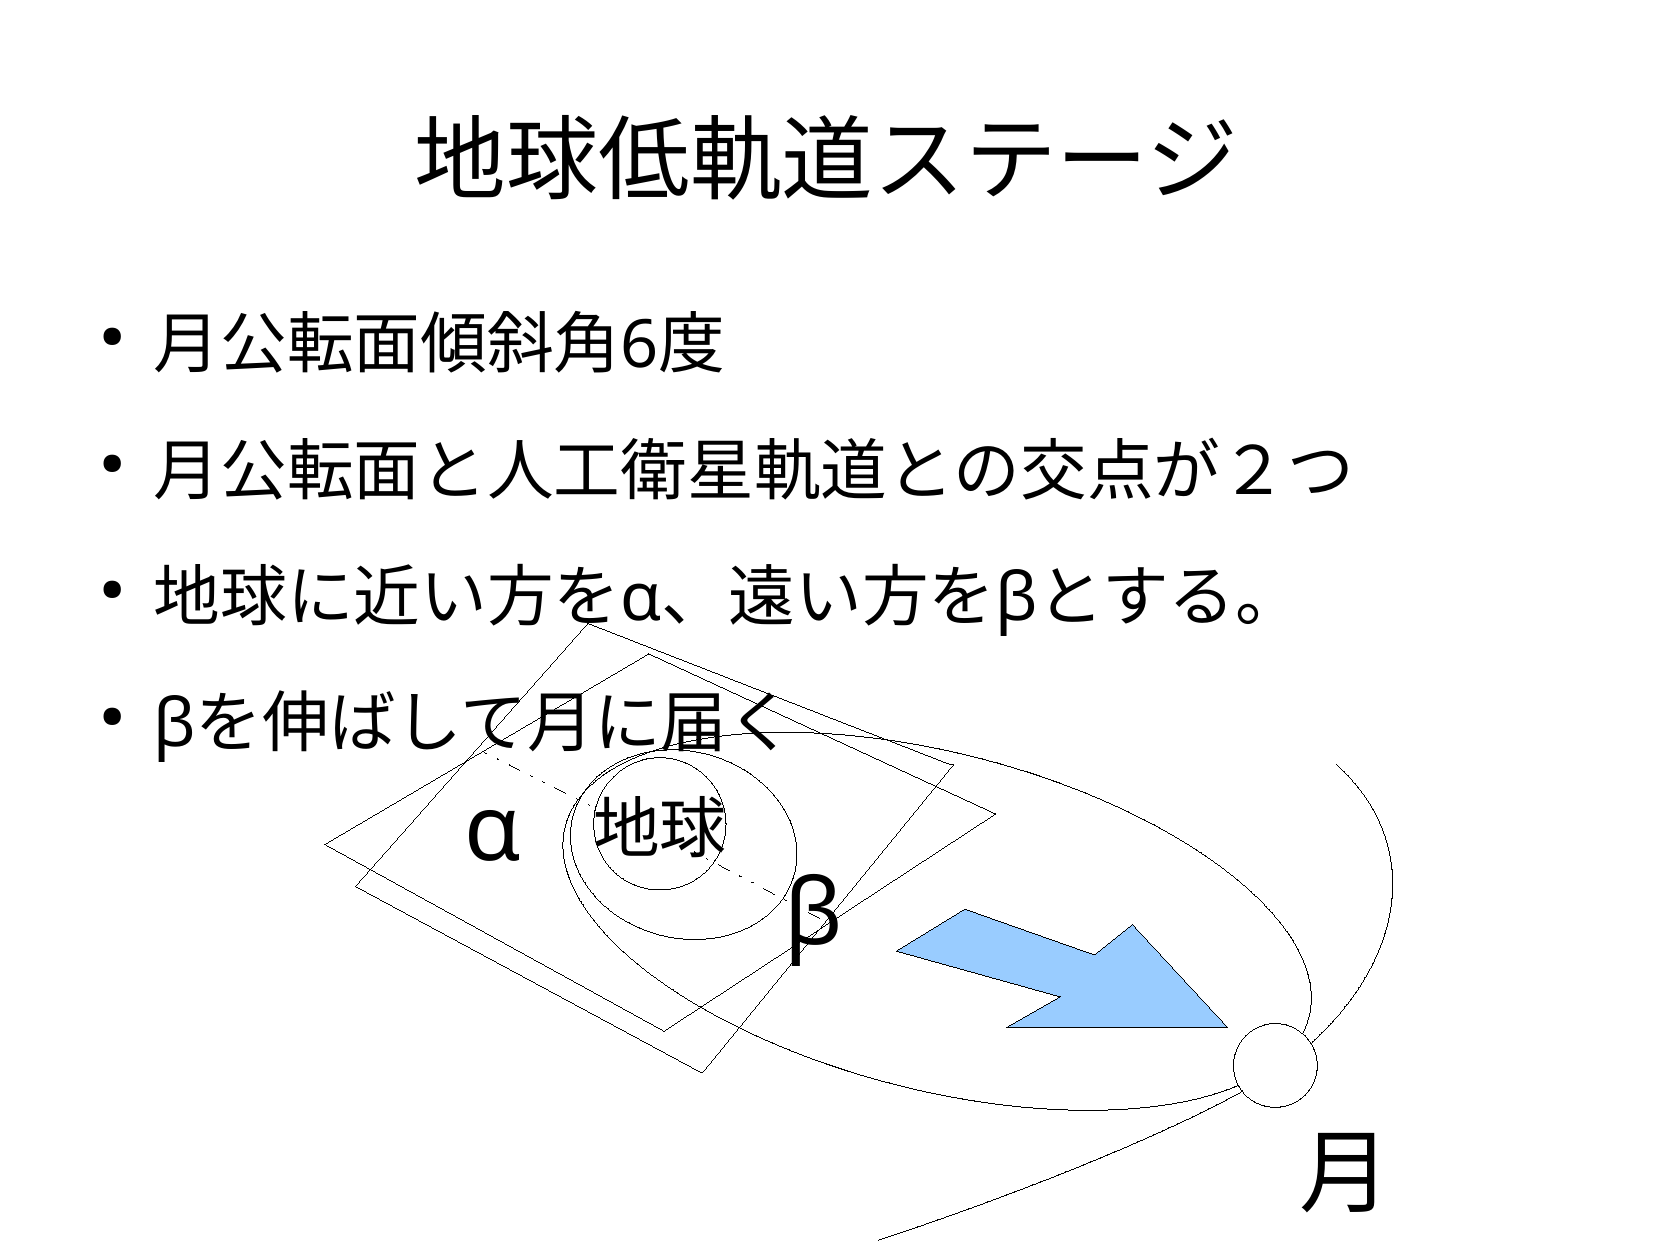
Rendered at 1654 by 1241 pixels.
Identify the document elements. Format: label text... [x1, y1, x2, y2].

text_box 地球 [593, 757, 727, 890]
text_box [1233, 1023, 1318, 1108]
text_box α [449, 755, 572, 870]
text_box β [770, 839, 892, 954]
list 月公転面傾斜角6度 月公転面と人工衛星軌道との交点が２つ 地球に近い方をα、遠い方をβとする。 βを伸ばして月に届く [82, 290, 1571, 1109]
text_box [896, 909, 1228, 1028]
text_box 月 [1284, 1091, 1406, 1205]
title 地球低軌道ステージ [82, 56, 1571, 250]
